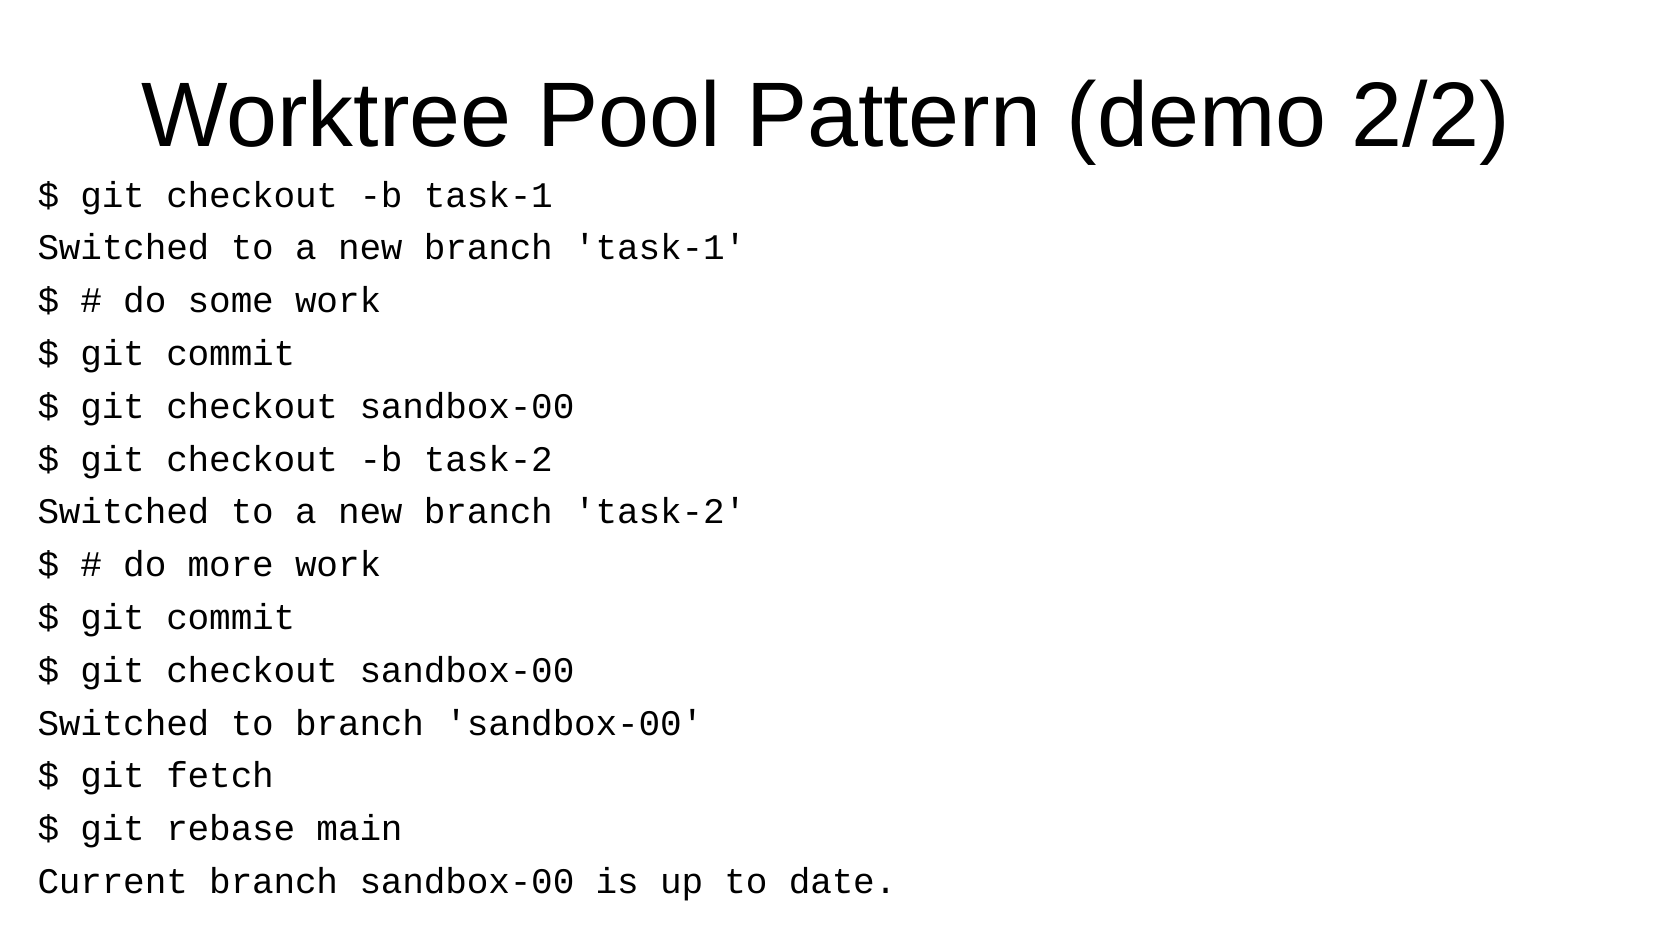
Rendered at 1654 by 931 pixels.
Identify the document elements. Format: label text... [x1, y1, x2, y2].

list $ git checkout -b task-1 Switched to a new branch 'task-1' $ # do some work $ git commit $ git checkout sandbox-00 $ git checkout -b task-2 Switched to a new branch 'task-2' $ # do more work $ git commit $ git checkout sandbox-00 Switched to branch 'sandbox-00' $ git fetch $ git rebase main Current branch sandbox-00 is up to date. [37, 187, 1613, 901]
title Worktree Pool Pattern (demo 2/2) [82, 37, 1571, 187]
